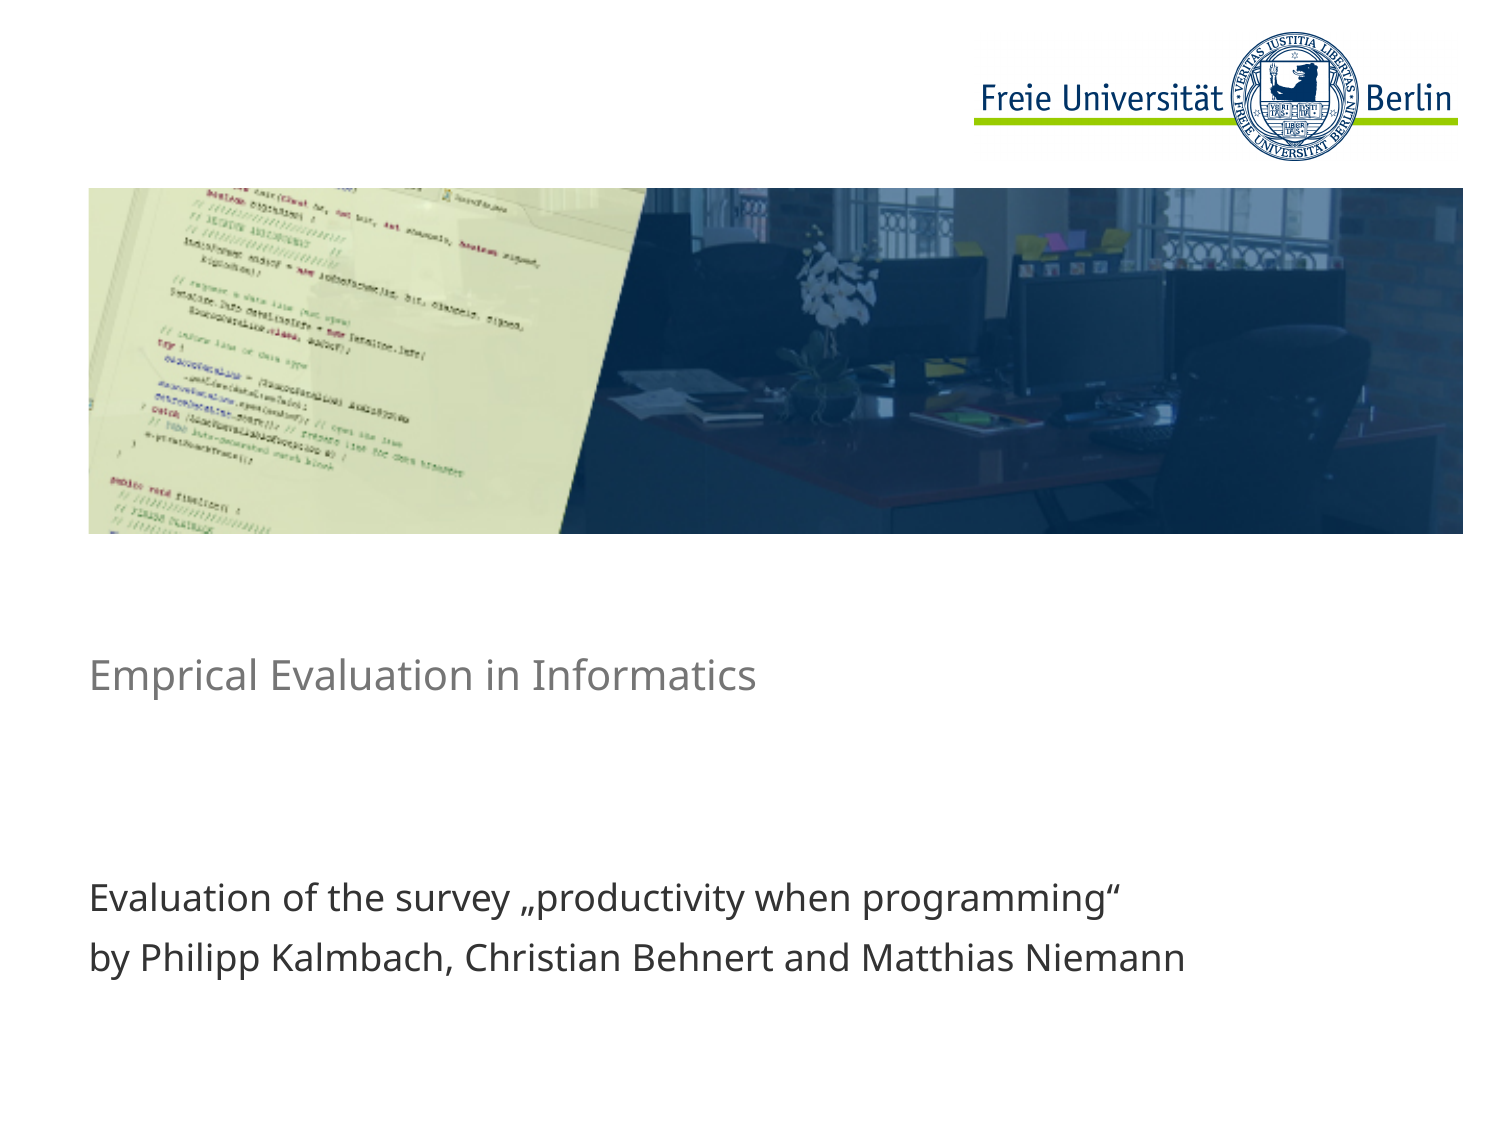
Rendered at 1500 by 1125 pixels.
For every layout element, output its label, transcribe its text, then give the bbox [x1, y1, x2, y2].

picture [88, 188, 1463, 534]
subtitle Evaluation of the survey „productivity when programming“ by Philipp Kalmbach, Christian Behnert and Matthias Niemann [88, 804, 1459, 1044]
picture [974, 32, 1458, 161]
title Emprical Evaluation in Informatics [88, 597, 1459, 758]
